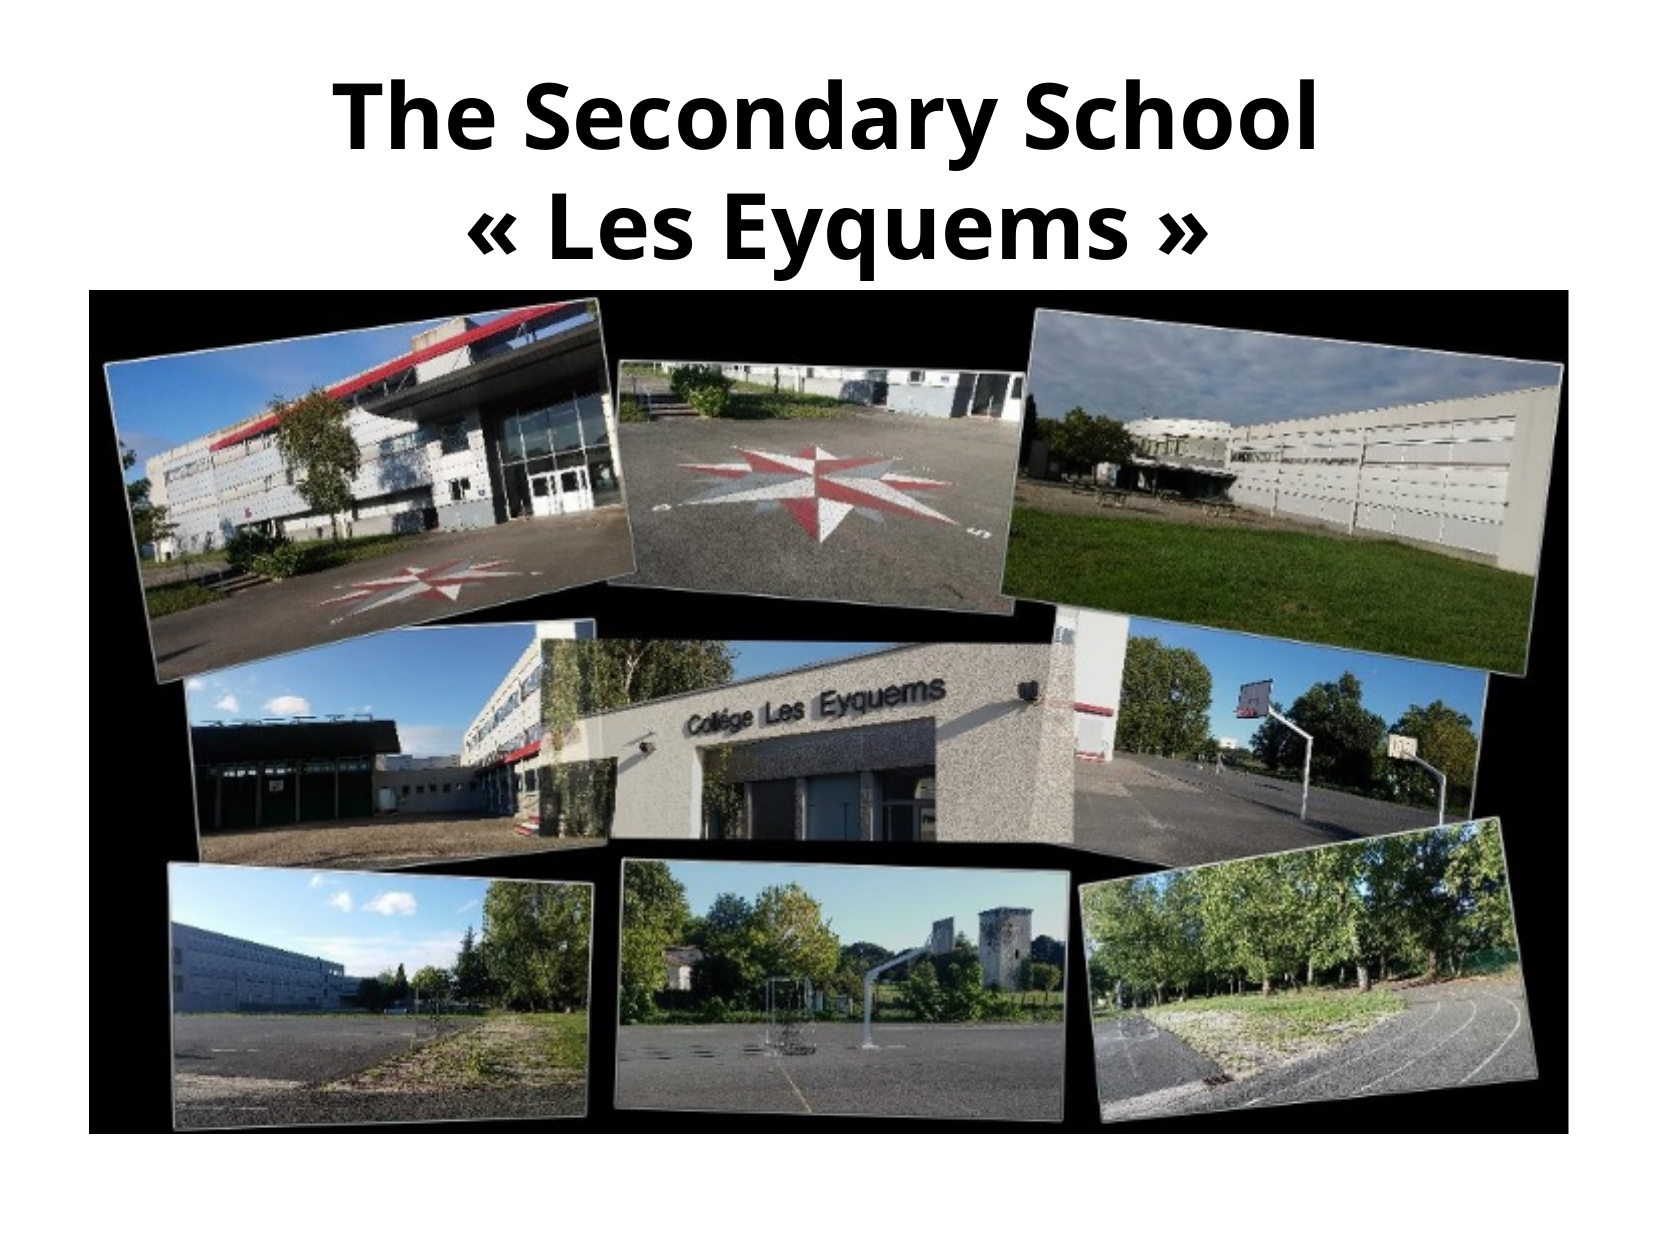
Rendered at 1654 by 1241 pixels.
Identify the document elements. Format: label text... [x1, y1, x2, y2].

title The Secondary School « Les Eyquems » [94, 53, 1583, 283]
picture [89, 290, 1571, 1134]
